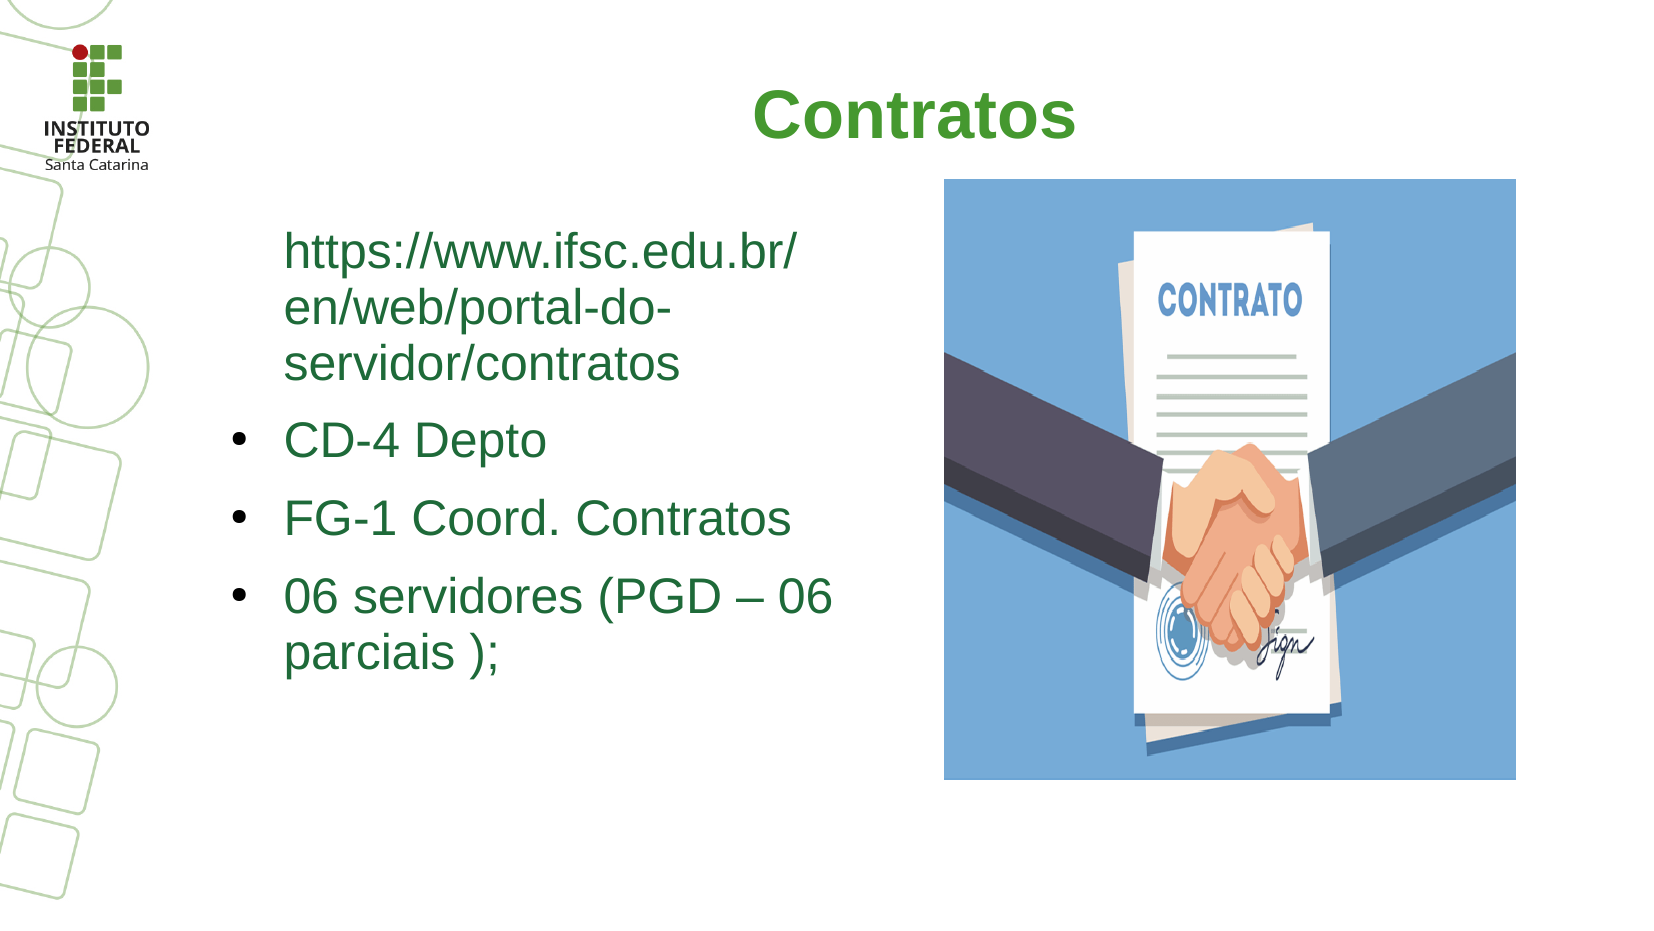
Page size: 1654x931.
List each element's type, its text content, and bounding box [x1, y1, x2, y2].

picture [0, 0, 1516, 931]
title Contratos [259, 37, 1571, 193]
list https://www.ifsc.edu.br/en/web/portal-do-servidor/contratos CD-4 Depto FG-1 Coord. Contratos 06 servidores (PGD – 06 parciais ); [212, 223, 876, 854]
